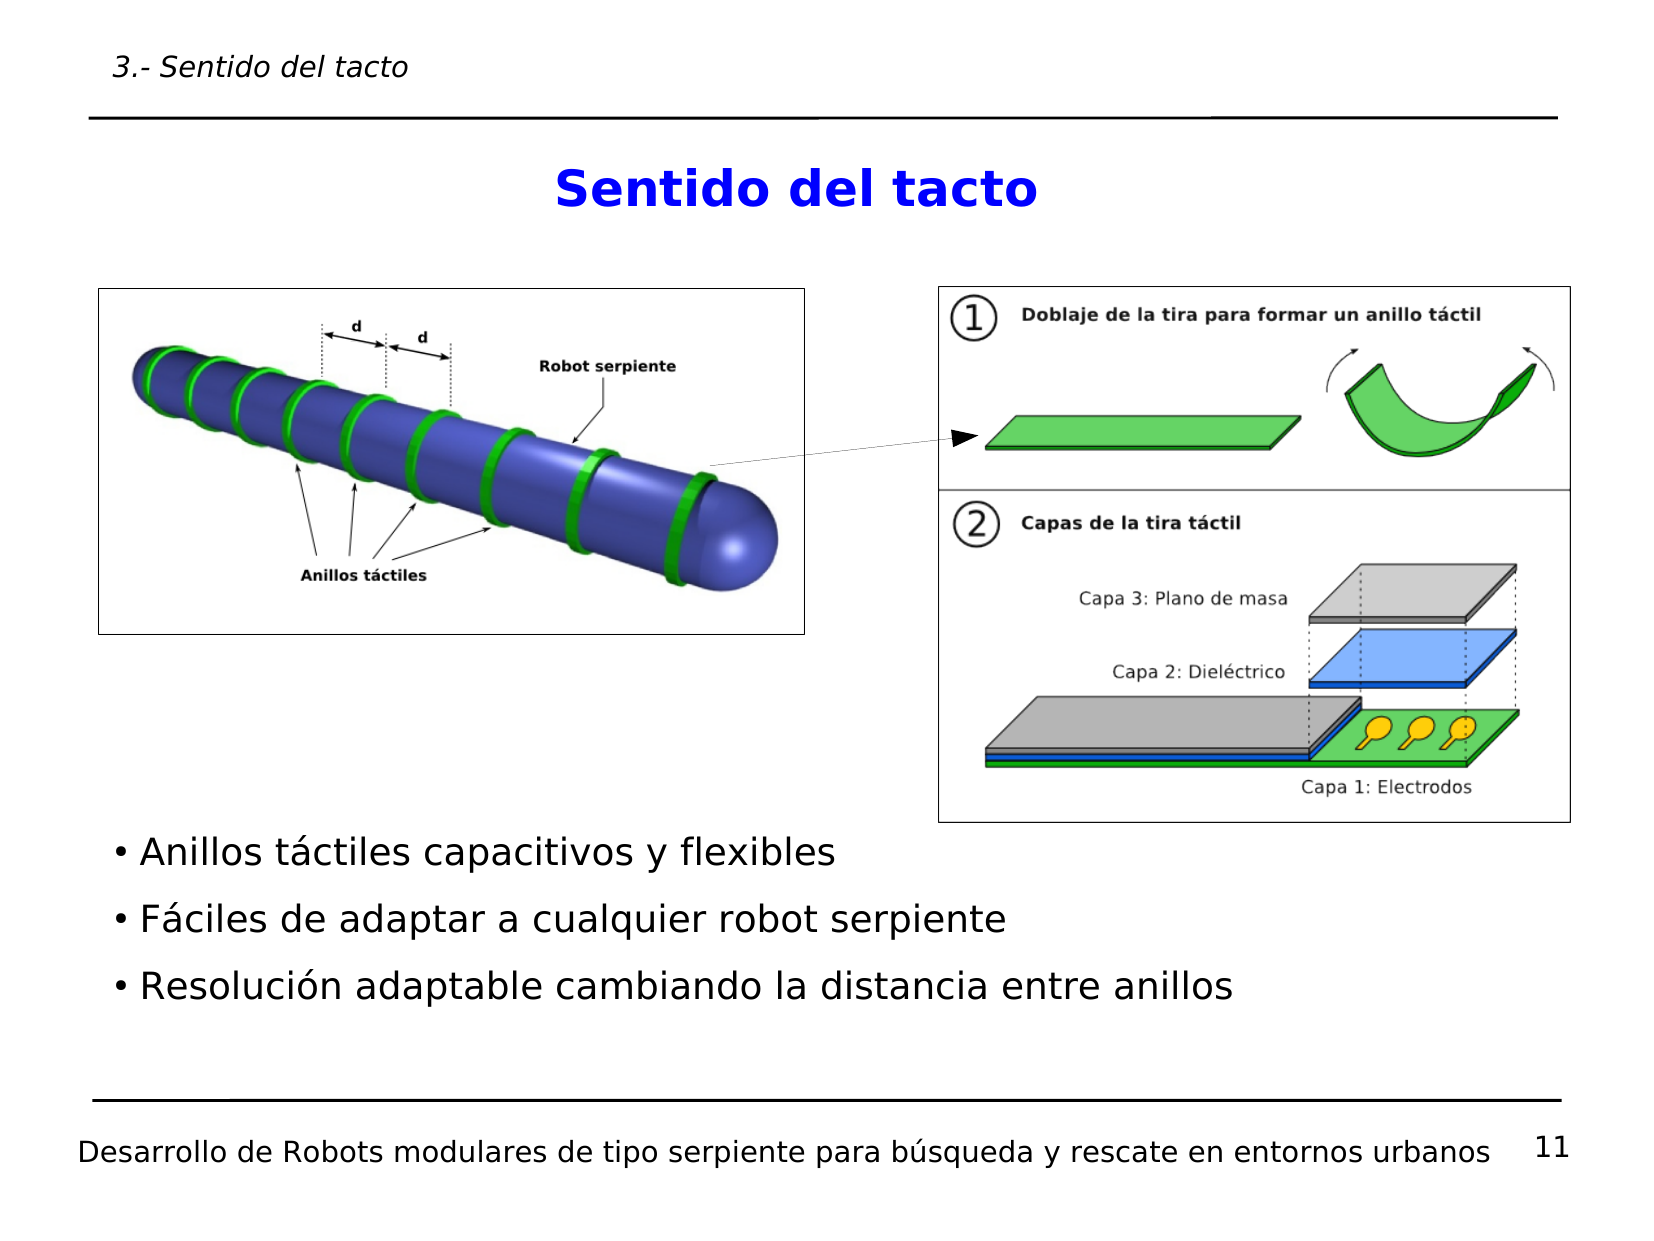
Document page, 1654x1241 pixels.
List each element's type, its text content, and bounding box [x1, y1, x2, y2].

text_box Sentido del tacto [539, 152, 1054, 226]
picture [98, 288, 805, 635]
picture [938, 286, 1571, 823]
text_box 3.- Sentido del tacto [97, 42, 425, 93]
text_box Anillos táctiles capacitivos y flexibles Fáciles de adaptar a cualquier robot serpiente Resolución adaptable cambiando la distancia entre anillos [99, 823, 1407, 1016]
text_box Desarrollo de Robots modulares de tipo serpiente para búsqueda y rescate en entornos urbanos [62, 1128, 1508, 1178]
